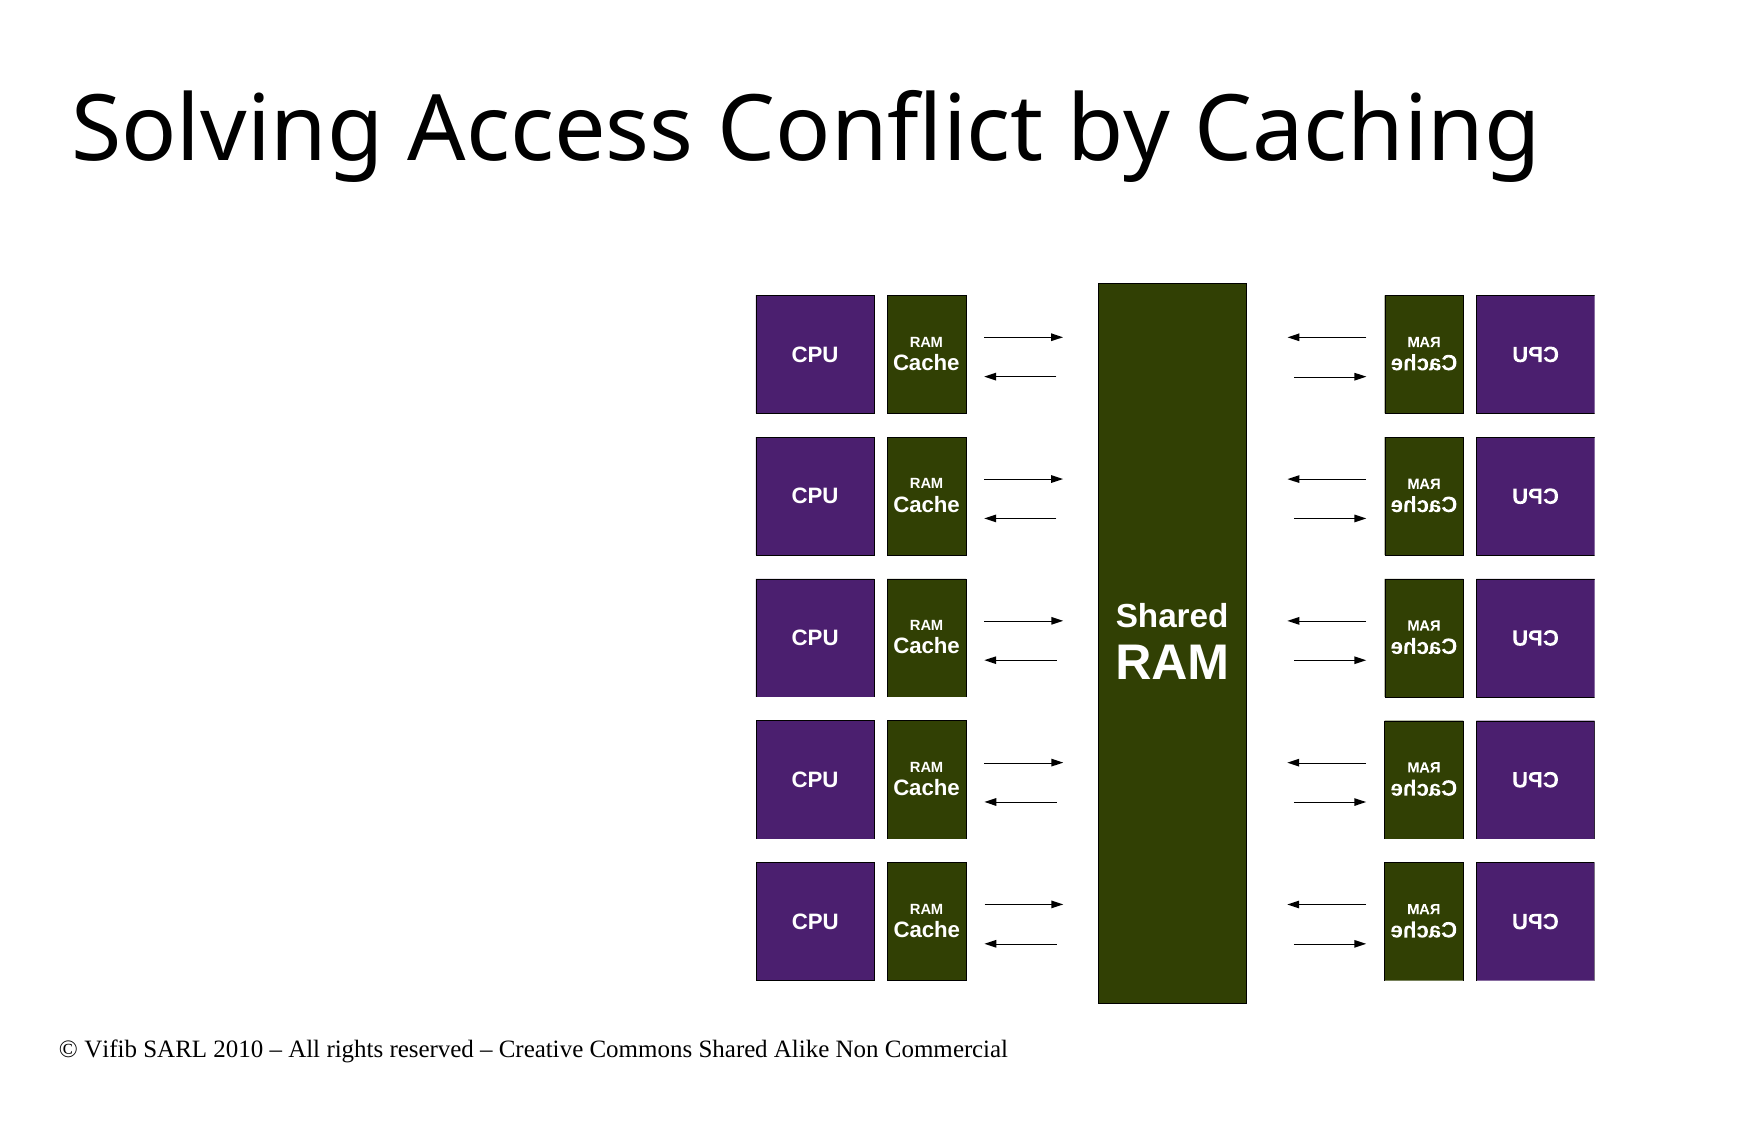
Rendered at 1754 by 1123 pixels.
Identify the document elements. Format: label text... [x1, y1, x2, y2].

picture [755, 578, 1064, 697]
picture [1287, 862, 1595, 981]
picture [1287, 720, 1595, 839]
picture [1287, 437, 1595, 556]
picture [756, 862, 1064, 981]
picture [1287, 295, 1595, 414]
picture [756, 720, 1064, 839]
picture [1287, 578, 1595, 698]
title Solving Access Conflict by Caching [71, 63, 1707, 187]
picture [755, 295, 1063, 414]
picture [755, 437, 1064, 556]
text_box Shared RAM [1098, 283, 1247, 1004]
